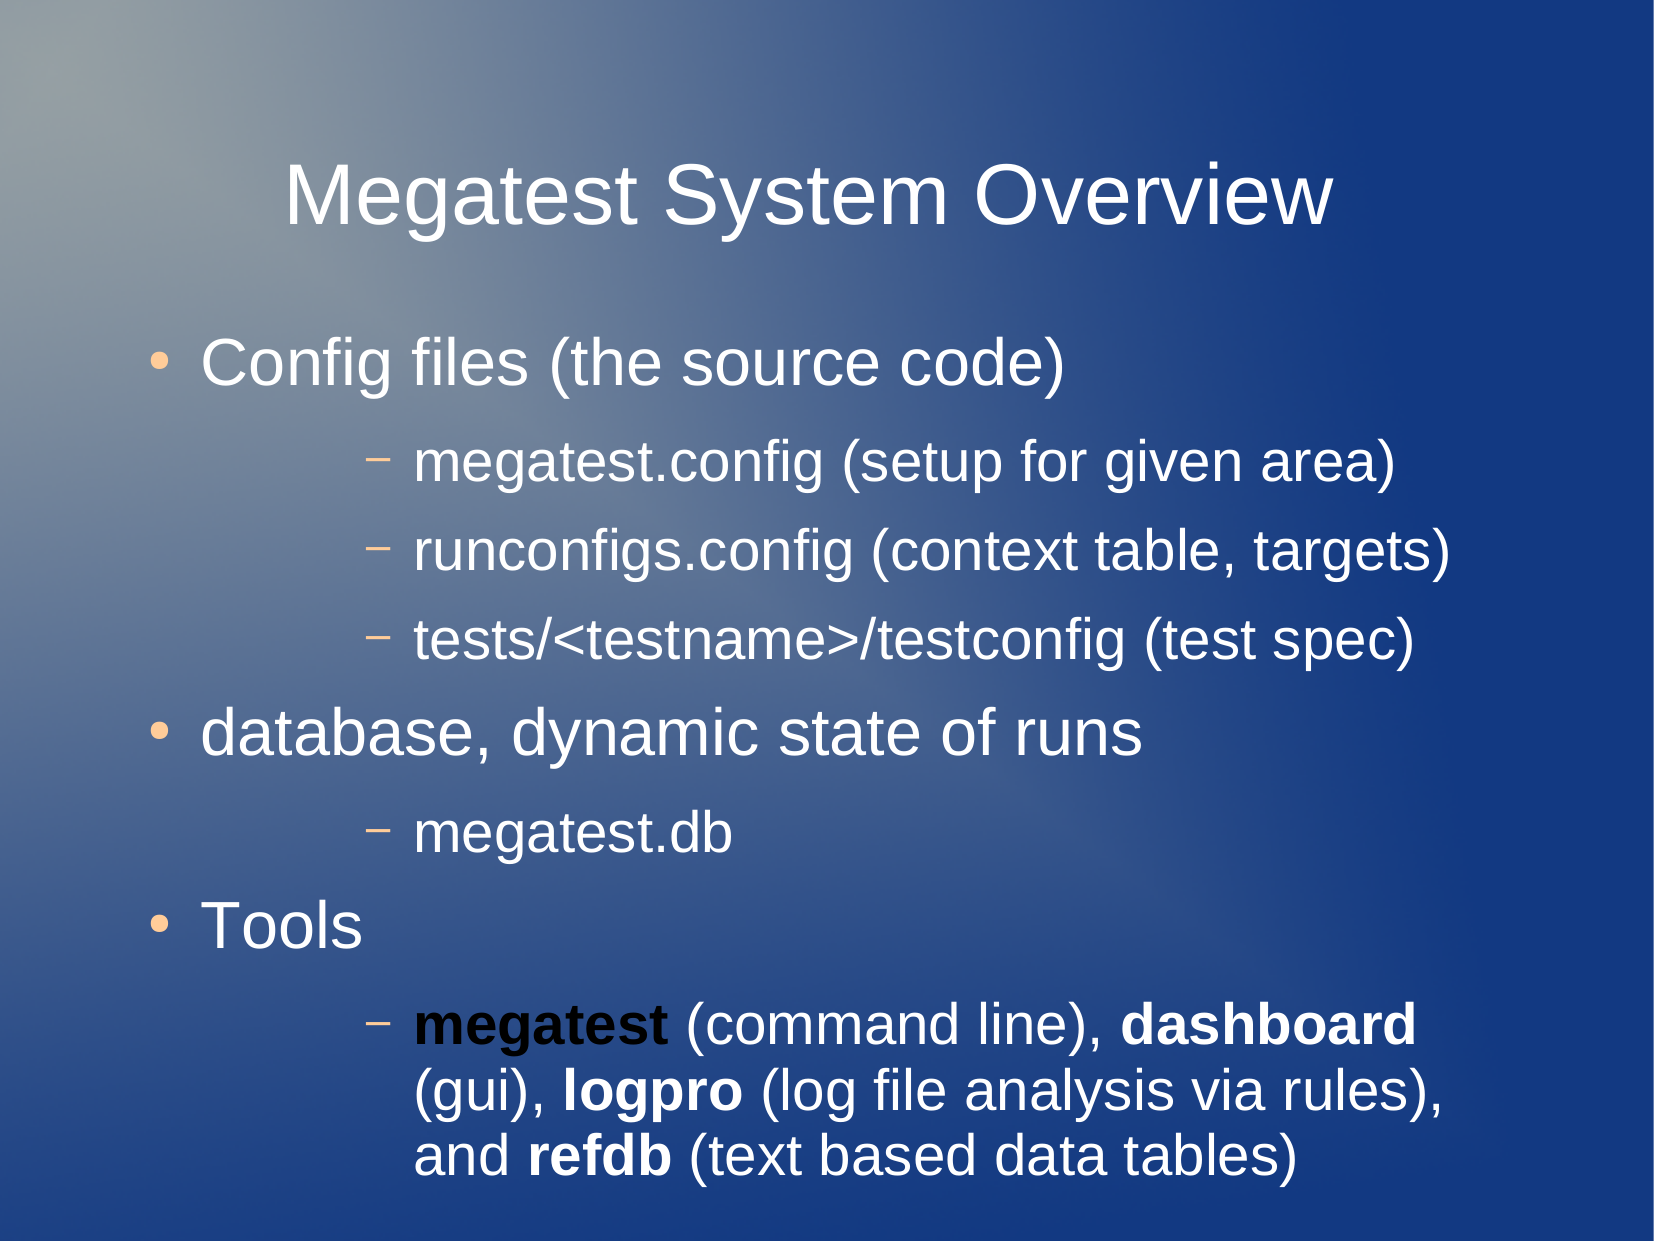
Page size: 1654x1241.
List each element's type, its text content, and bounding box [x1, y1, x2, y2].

list Config files (the source code) megatest.config (setup for given area) runconfigs.config (context table, targets) tests/<testname>/testconfig (test spec) database, dynamic state of runs megatest.db Tools megatest (command line), dashboard (gui), logpro (log file analysis via rules), and refdb (text based data tables) [129, 324, 1489, 1188]
title Megatest System Overview [82, 90, 1536, 298]
picture [0, 0, 1654, 1241]
